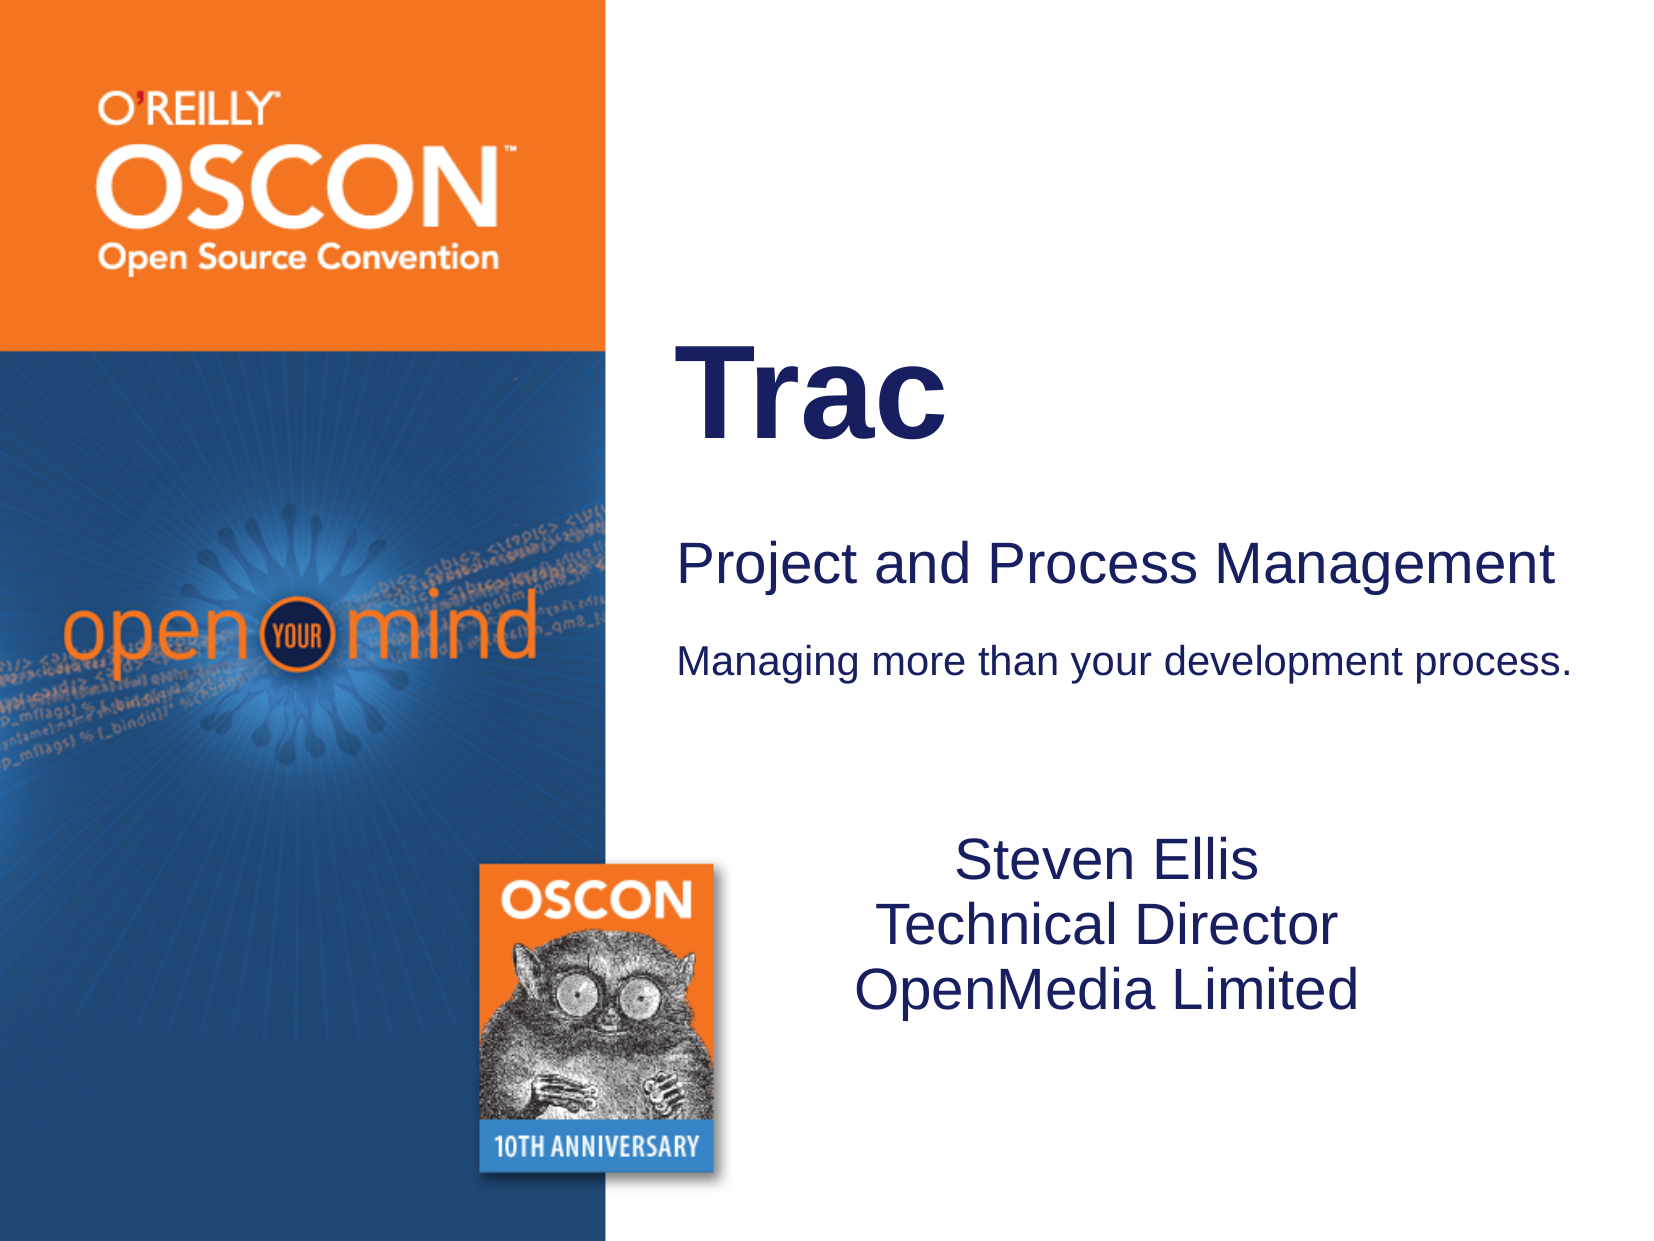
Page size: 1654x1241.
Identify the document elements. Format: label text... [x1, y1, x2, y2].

title Trac [674, 259, 1654, 526]
picture [0, 0, 1654, 1241]
list Managing more than your development process. [676, 637, 1654, 782]
list Steven Ellis Technical Director OpenMedia Limited [767, 826, 1447, 1123]
list Project and Process Management [676, 531, 1654, 621]
